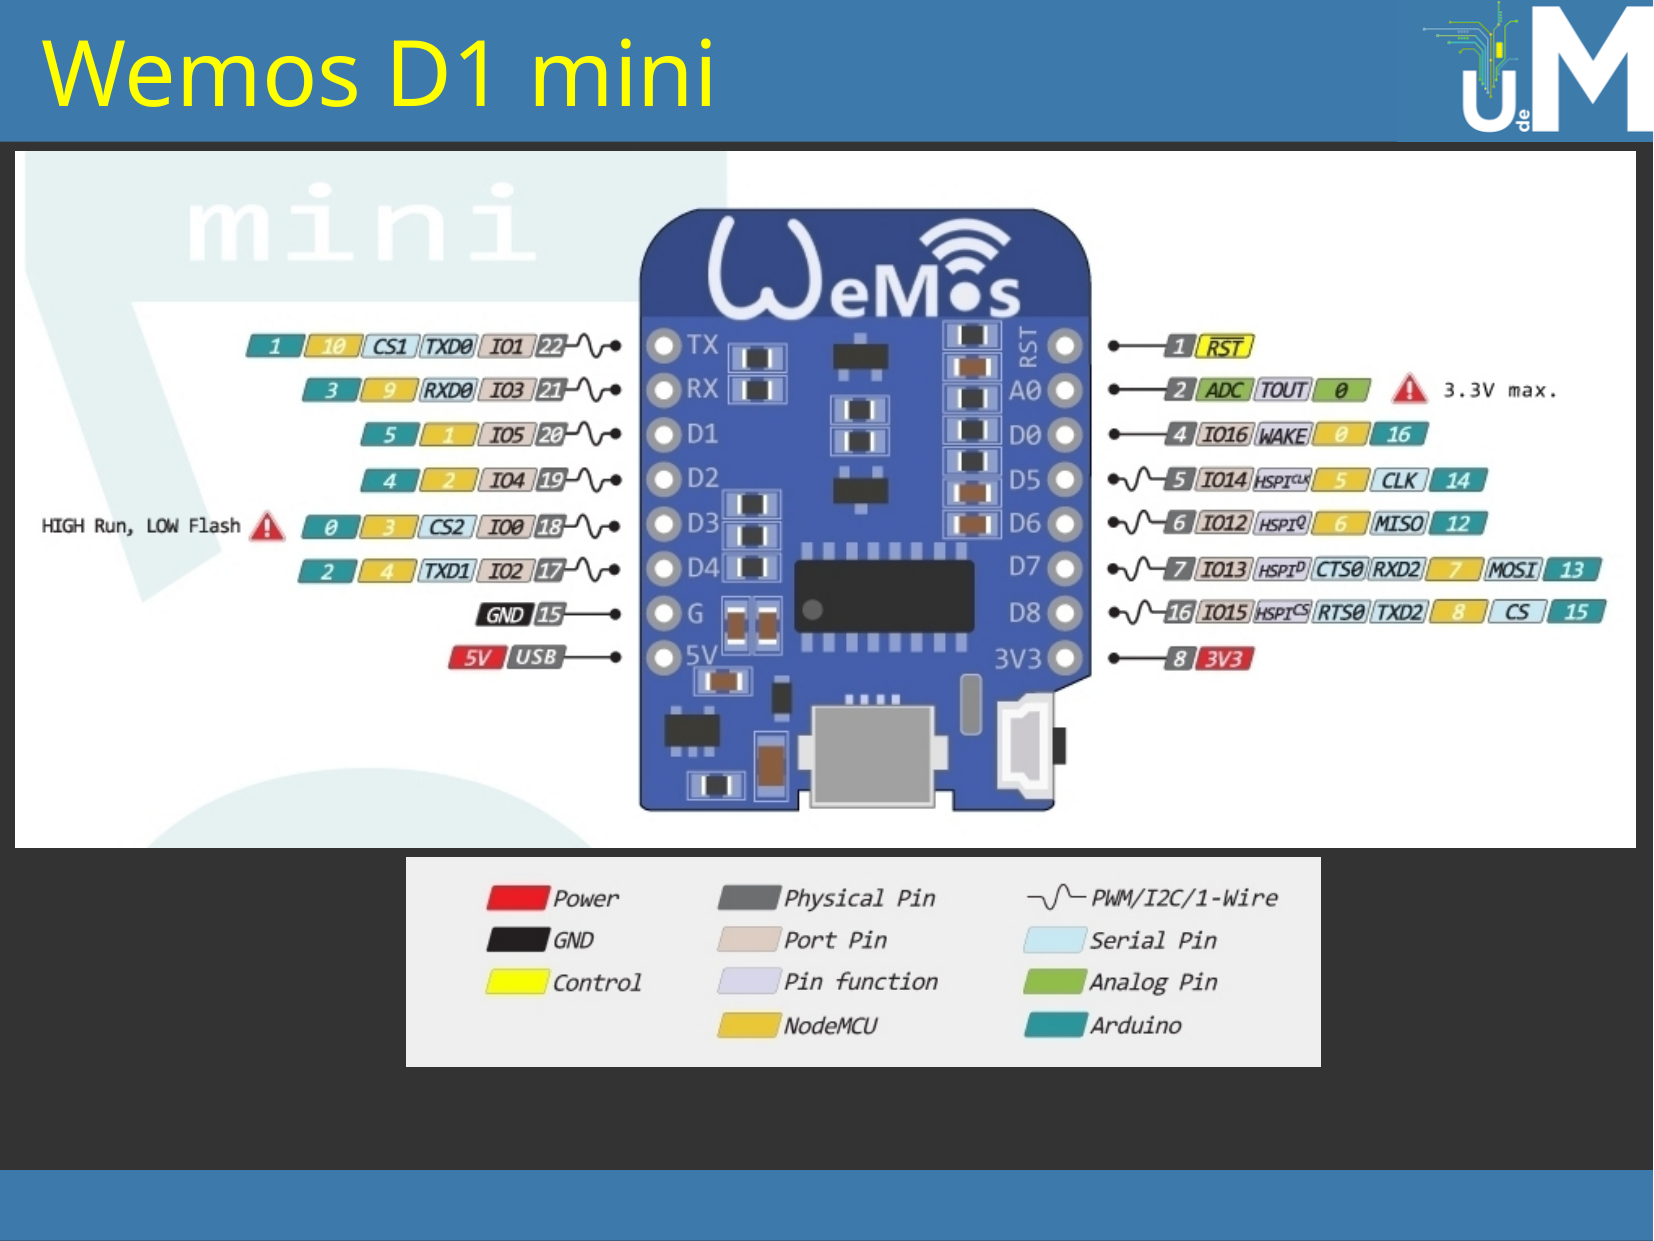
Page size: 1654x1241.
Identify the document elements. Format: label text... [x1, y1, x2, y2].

picture [15, 151, 1636, 848]
list [45, 848, 1606, 1158]
picture [1397, 0, 1654, 142]
picture [406, 857, 1321, 1067]
title Wemos D1 mini [41, 9, 1411, 133]
